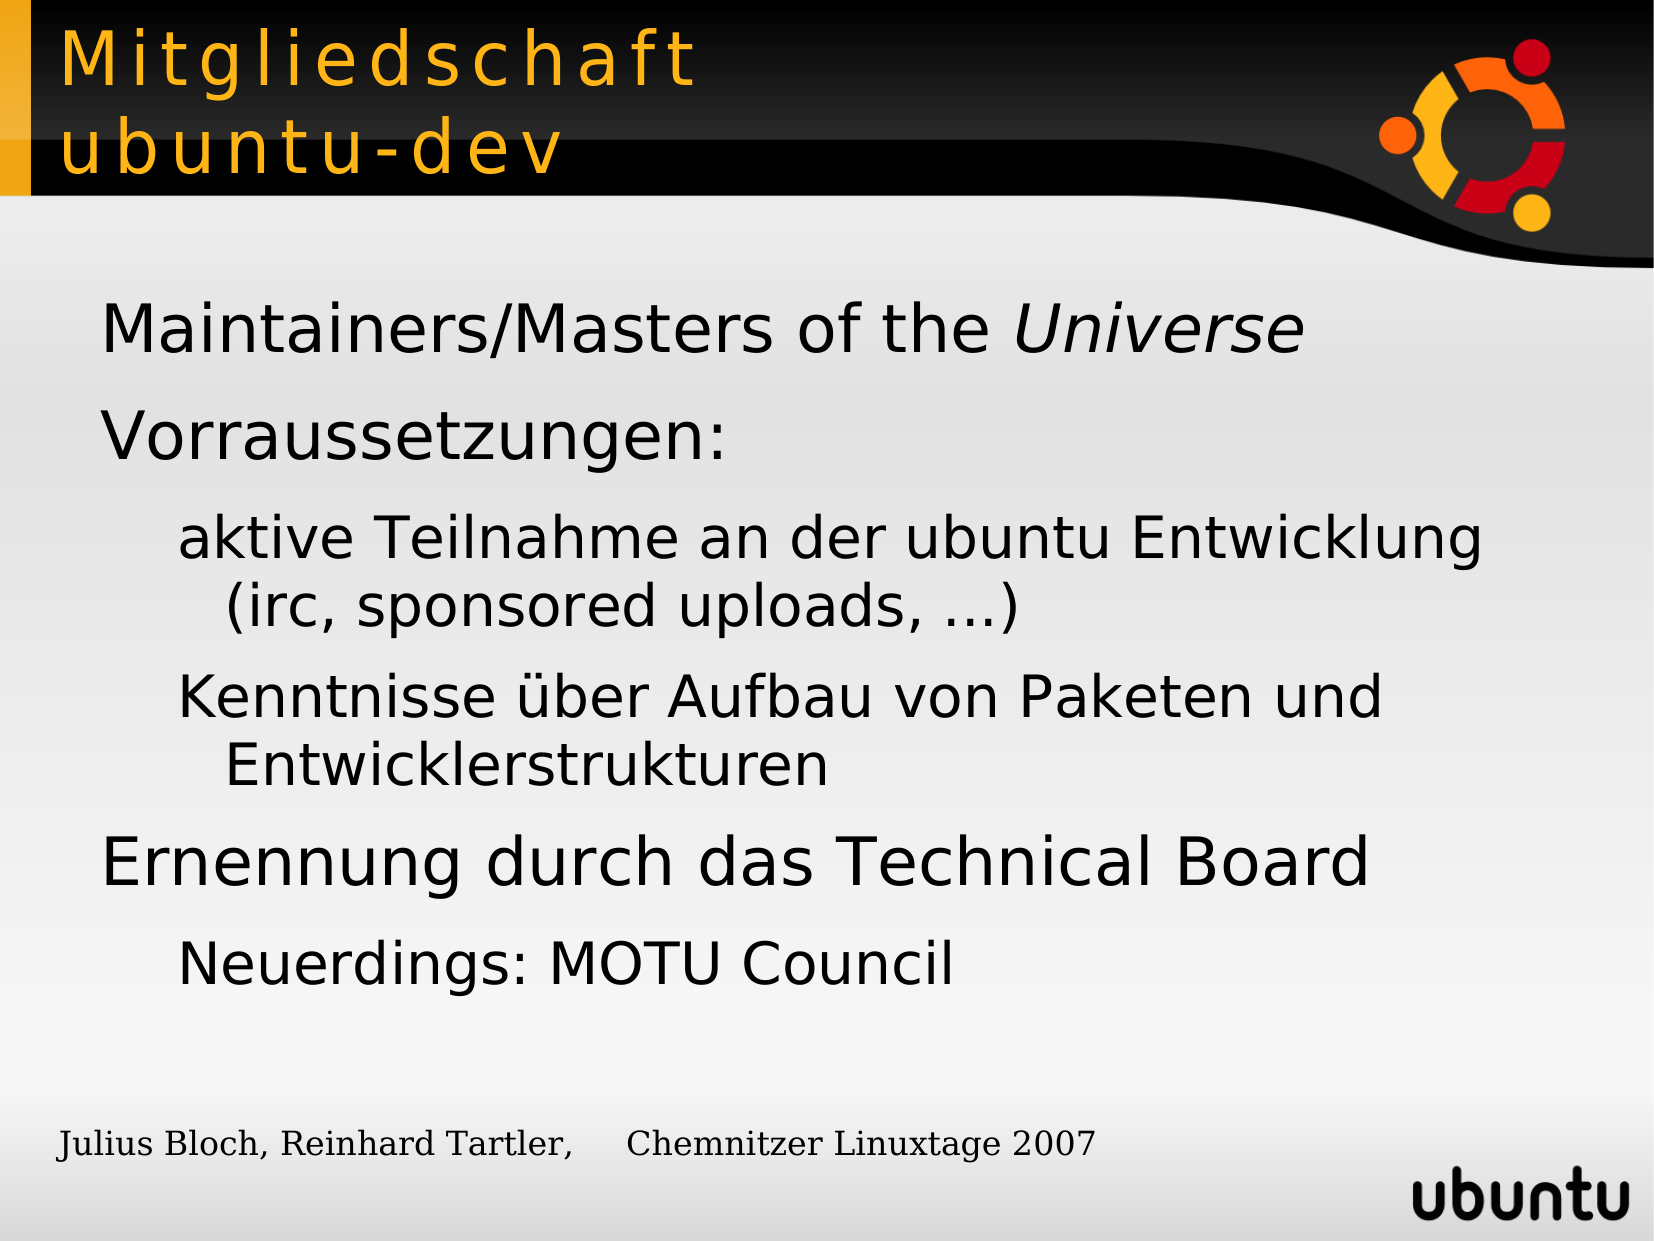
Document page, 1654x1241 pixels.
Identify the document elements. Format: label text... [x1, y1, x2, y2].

picture [0, 0, 1654, 1241]
title Mitgliedschaft ubuntu-dev [59, 16, 1270, 191]
list Maintainers/Masters of the Universe Vorraussetzungen: aktive Teilnahme an der ubuntu Entwicklung (irc, sponsored uploads, ...) Kenntnisse über Aufbau von Paketen und Entwicklerstrukturen Ernennung durch das Technical Board Neuerdings: MOTU Council [82, 290, 1571, 1109]
